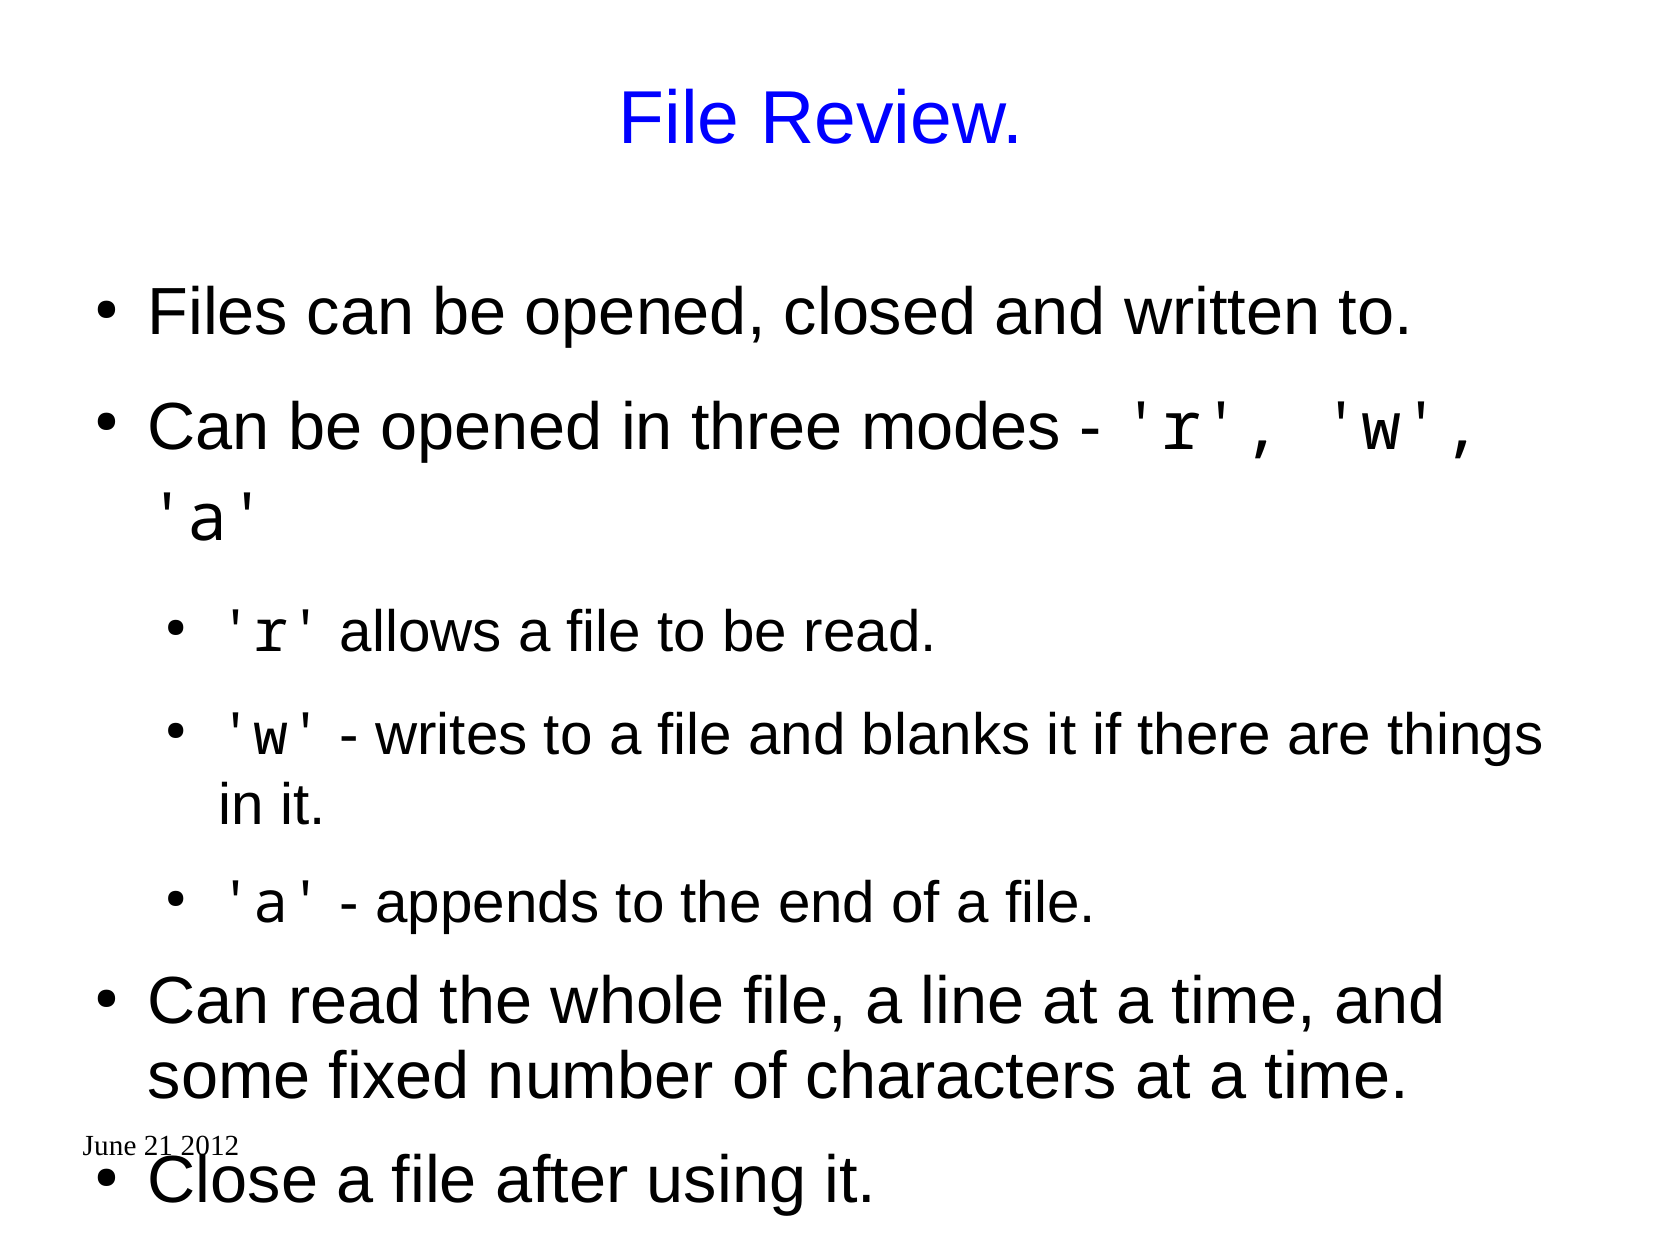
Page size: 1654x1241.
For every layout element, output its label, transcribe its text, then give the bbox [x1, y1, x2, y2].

list Files can be opened, closed and written to. Can be opened in three modes - 'r', 'w', 'a' 'r' allows a file to be read. 'w' - writes to a file and blanks it if there are things in it. 'a' - appends to the end of a file. Can read the whole file, a line at a time, and some fixed number of characters at a time. Close a file after using it. [76, 274, 1565, 1141]
title File Review. [76, 58, 1565, 178]
